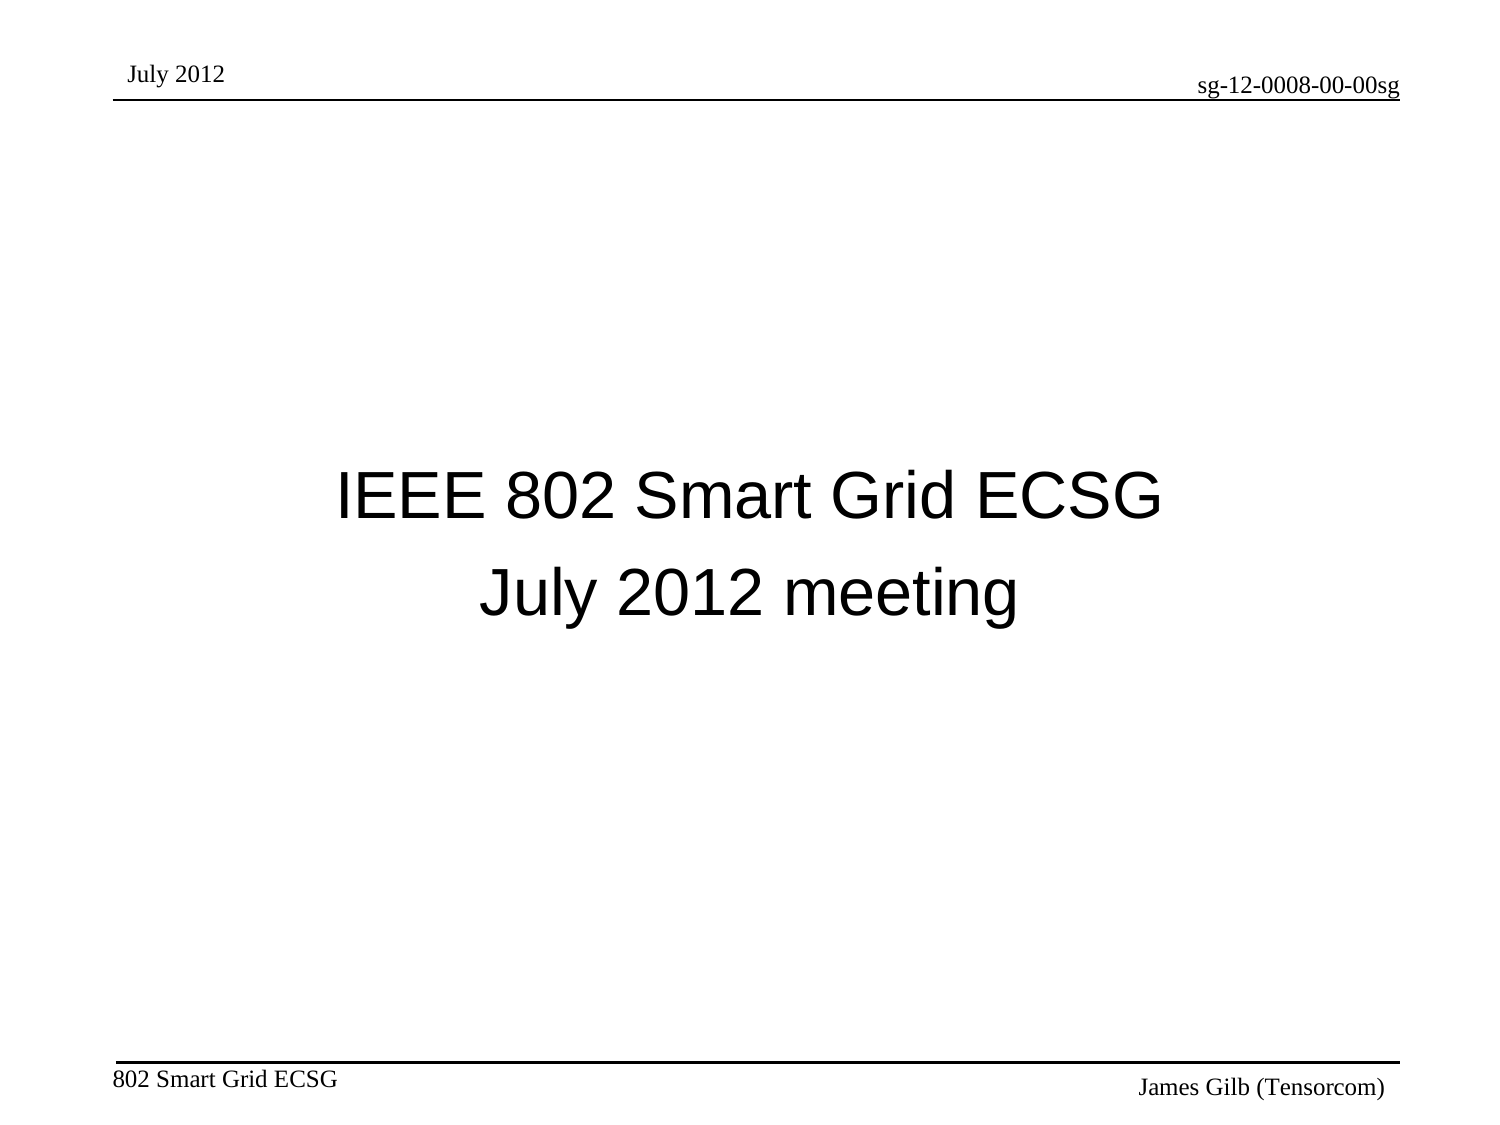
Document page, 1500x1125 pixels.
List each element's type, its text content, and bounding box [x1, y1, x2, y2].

subtitle IEEE 802 Smart Grid ECSG July 2012 meeting [112, 112, 1388, 968]
